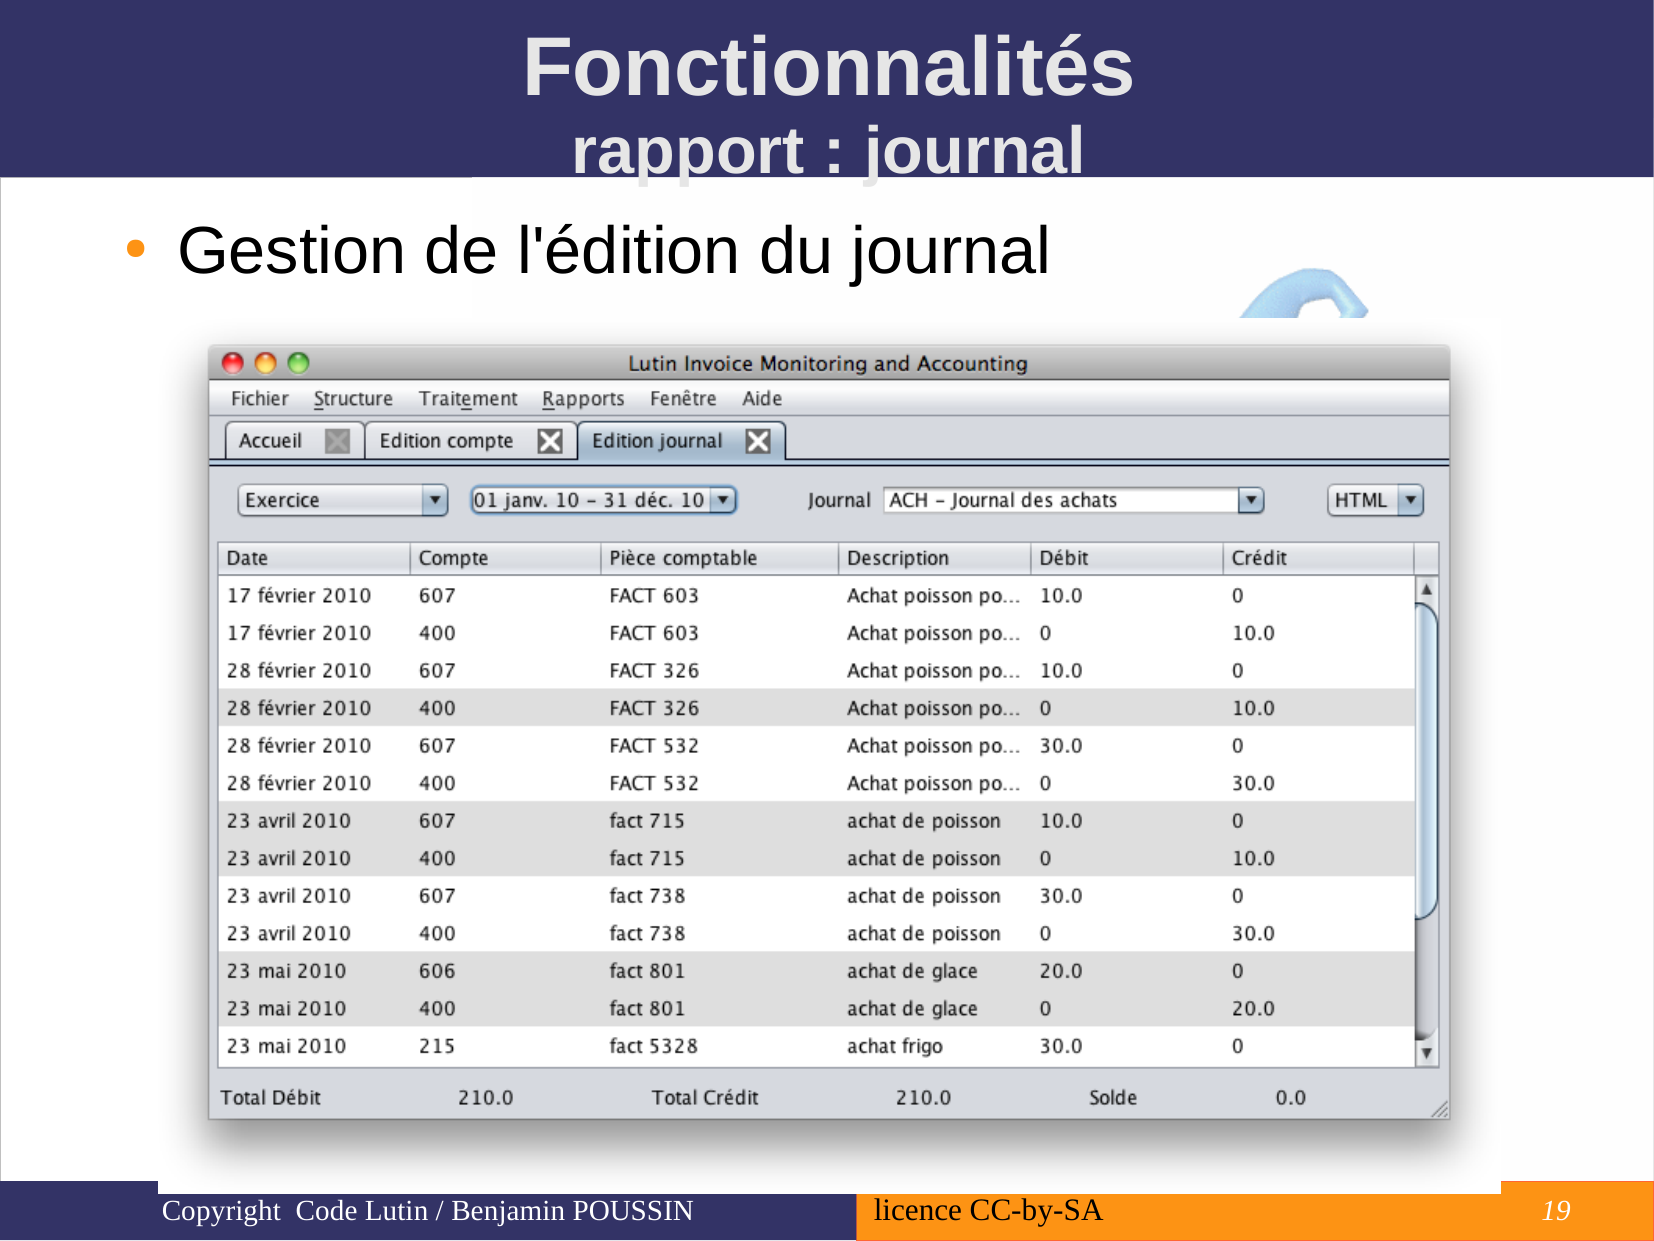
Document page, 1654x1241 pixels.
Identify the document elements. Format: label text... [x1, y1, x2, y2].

picture [158, 178, 1654, 1194]
list Gestion de l'édition du journal [88, 212, 1595, 367]
title Fonctionnalités rapport : journal [123, 0, 1536, 208]
